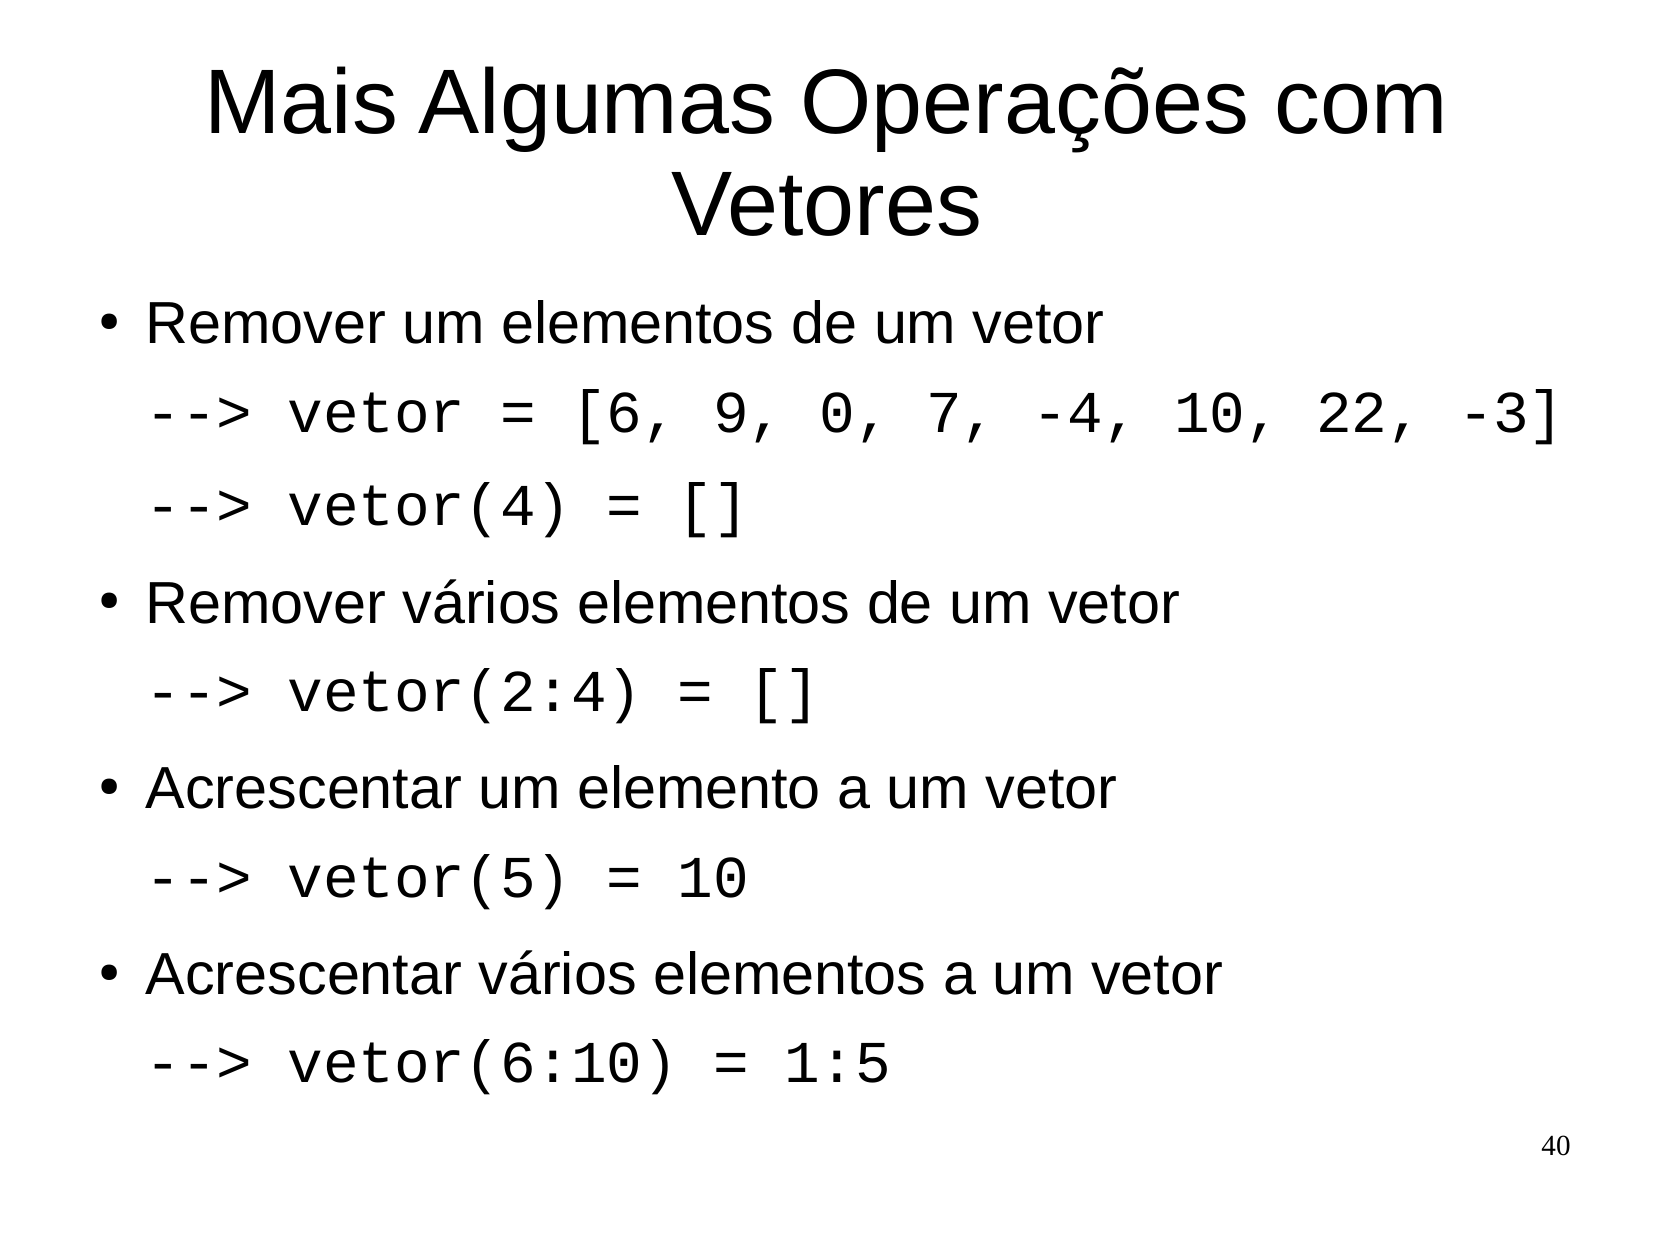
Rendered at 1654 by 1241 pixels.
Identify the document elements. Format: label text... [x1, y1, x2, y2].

title Mais Algumas Operações com Vetores [82, 49, 1571, 257]
list Remover um elementos de um vetor --> vetor = [6, 9, 0, 7, -4, 10, 22, -3] --> vetor(4) = [] Remover vários elementos de um vetor --> vetor(2:4) = [] Acrescentar um elemento a um vetor --> vetor(5) = 10 Acrescentar vários elementos a um vetor --> vetor(6:10) = 1:5 [82, 290, 1571, 1146]
